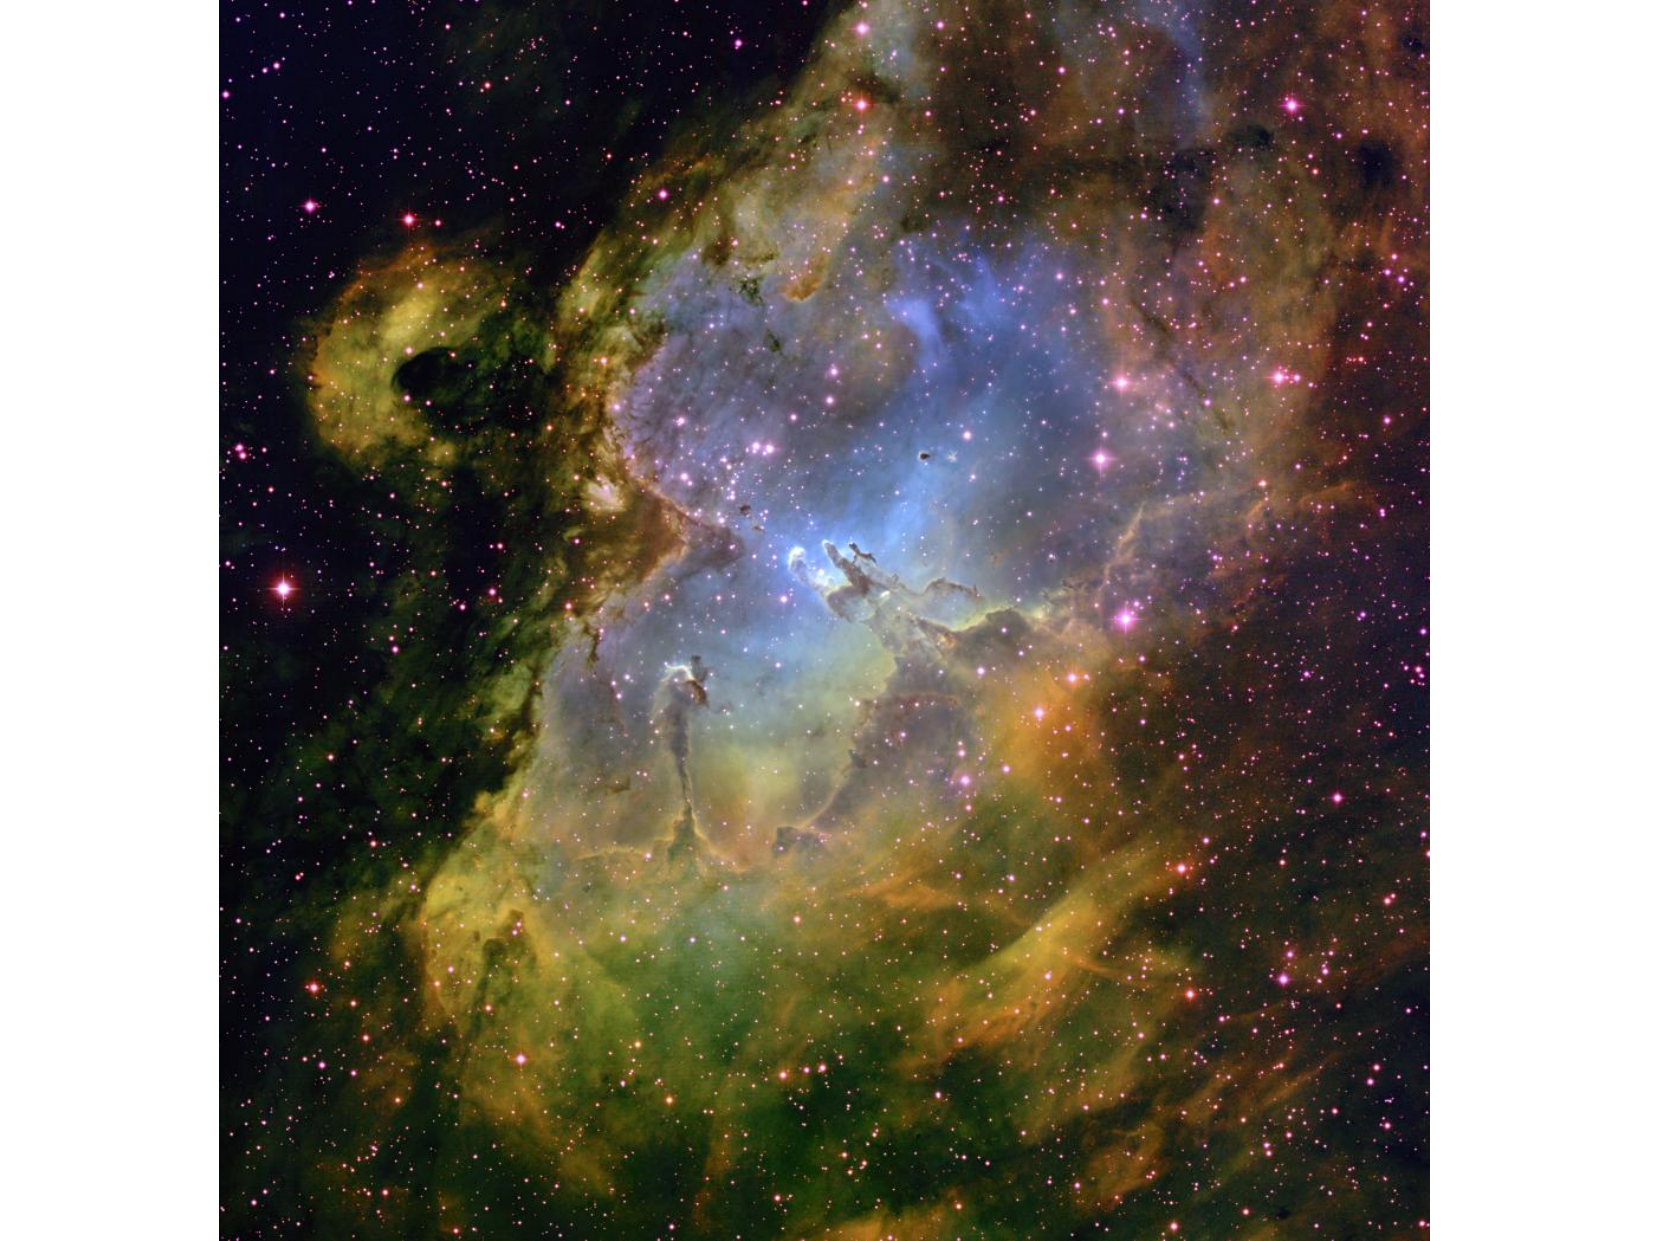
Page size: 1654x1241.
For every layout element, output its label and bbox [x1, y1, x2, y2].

picture [219, 0, 1430, 1241]
